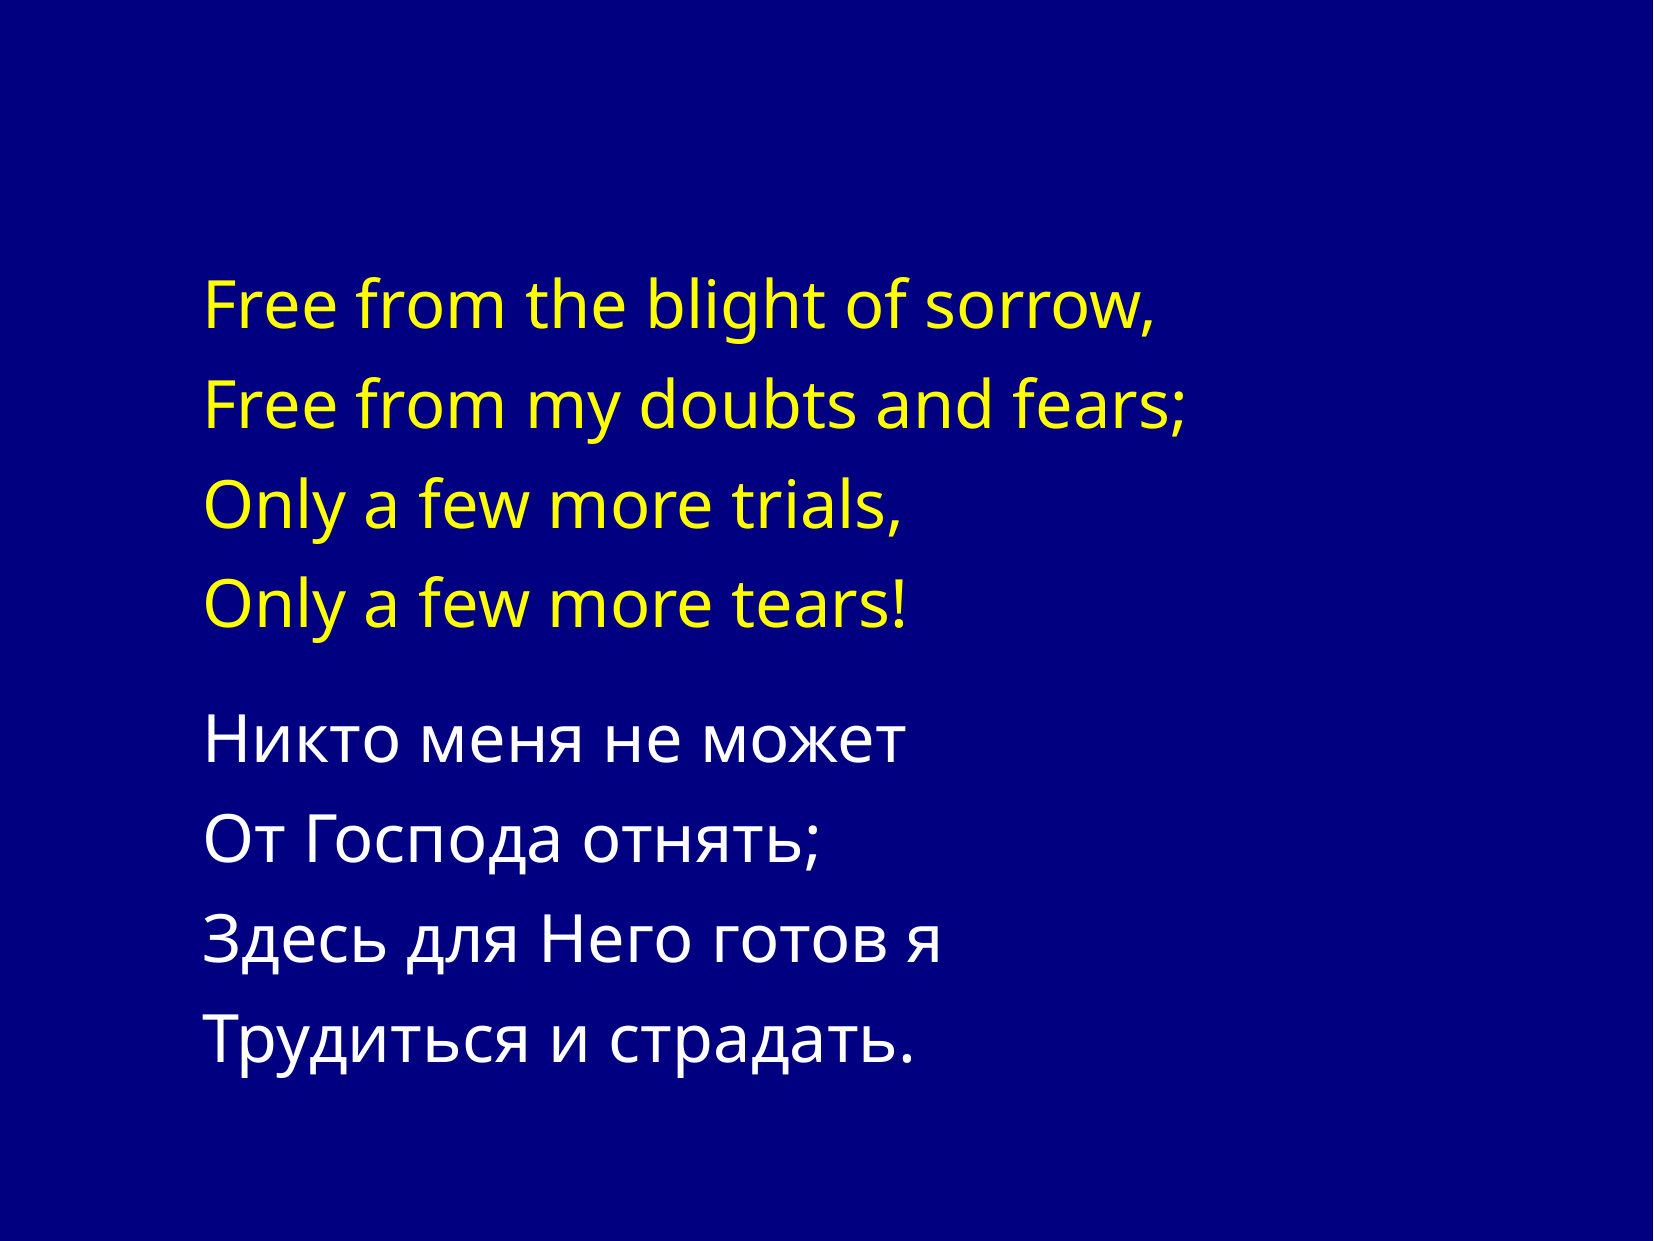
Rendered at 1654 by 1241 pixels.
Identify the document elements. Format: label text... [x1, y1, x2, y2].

text_box Никто меня не может От Господа отнять; Здесь для Него готов я Трудиться и страдать. [75, 675, 1576, 1163]
text_box Free from the blight of sorrow, Free from my doubts and fears; Only a few more trials, Only a few more tears! [75, 150, 1576, 638]
